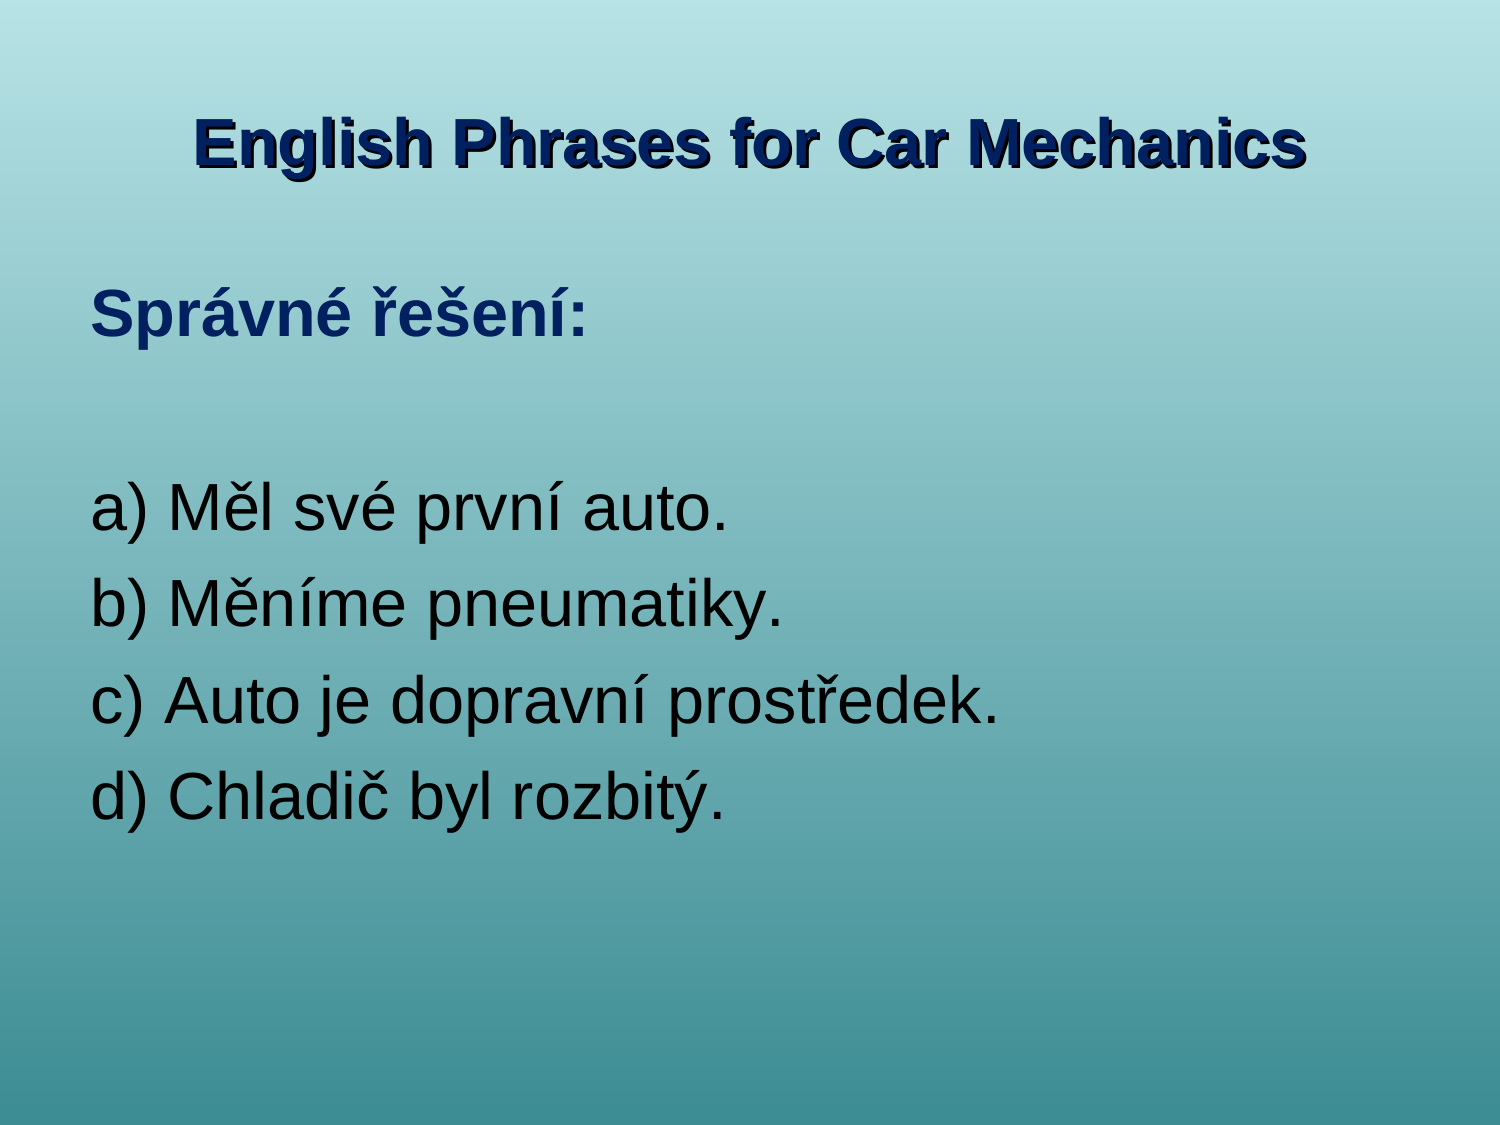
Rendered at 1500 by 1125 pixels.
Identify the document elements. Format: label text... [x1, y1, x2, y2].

list Správné řešení: Měl své první auto. Měníme pneumatiky. Auto je dopravní prostředek. Chladič byl rozbitý. [75, 262, 1426, 1006]
title English Phrases for Car Mechanics [75, 45, 1426, 233]
